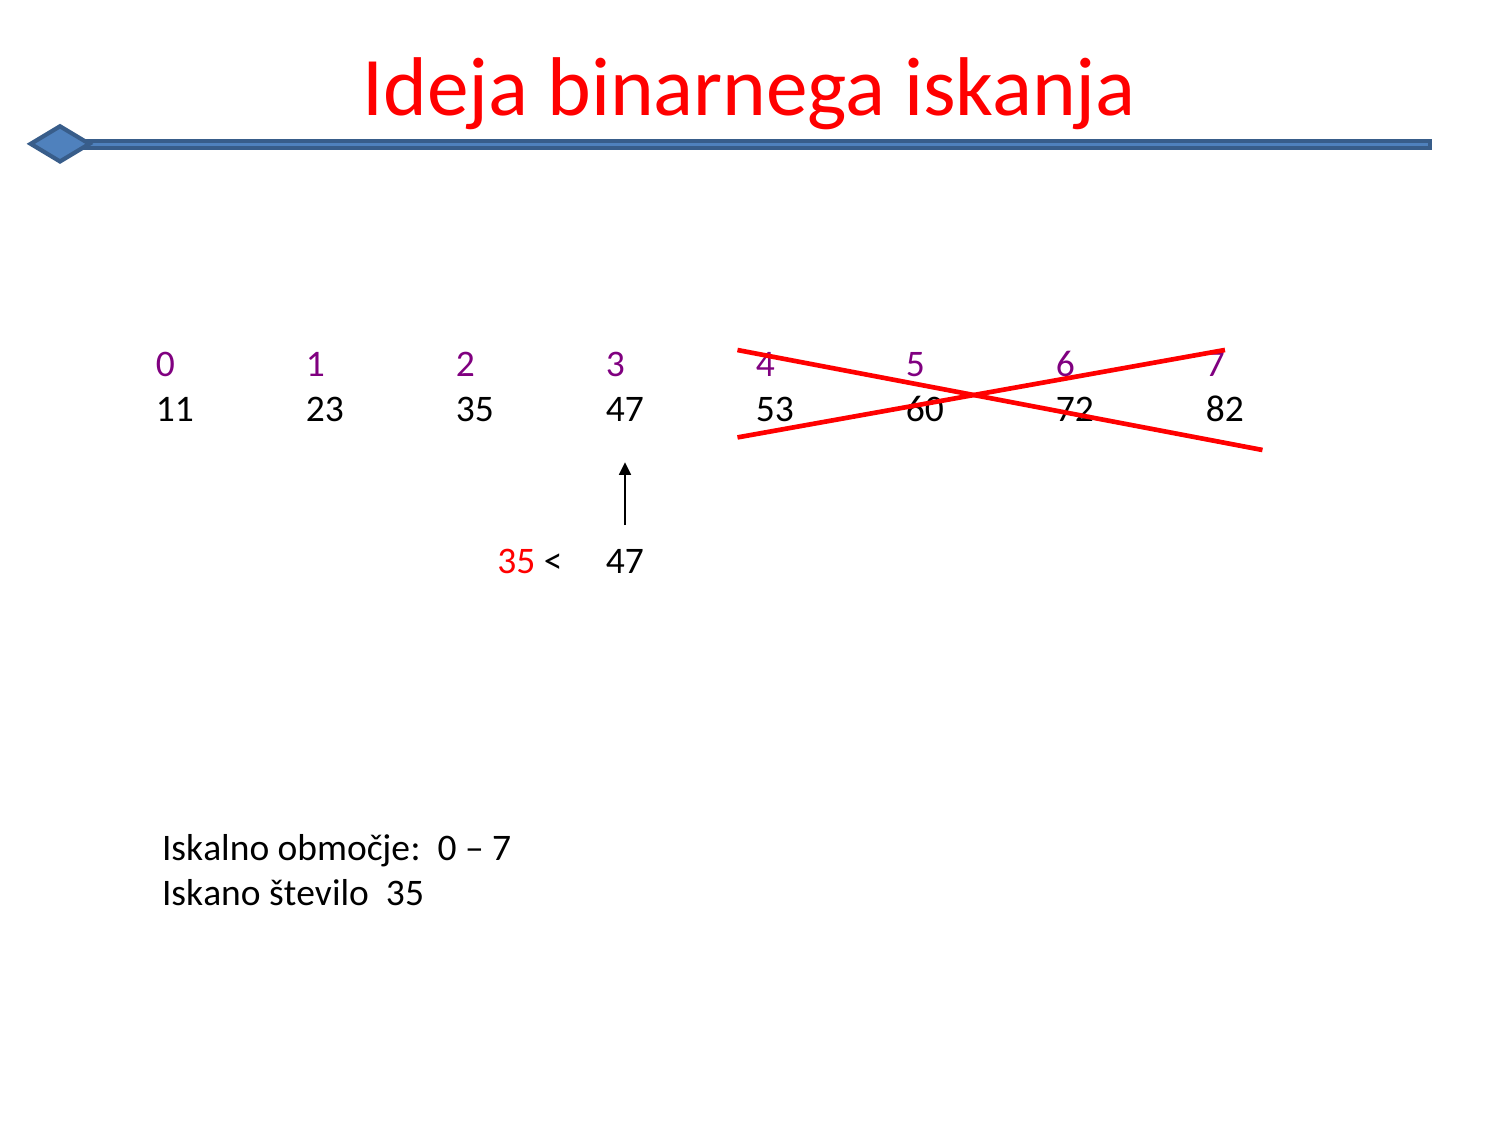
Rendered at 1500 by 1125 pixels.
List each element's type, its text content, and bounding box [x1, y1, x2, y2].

text_box 47 [591, 527, 659, 589]
text_box Iskalno območje: 0 – 7 Iskano število 35 [147, 815, 531, 921]
text_box 0 1 2 3 4 5 6 7 11 23 35 47 53 60 72 82 [754, 398, 1181, 438]
title Ideja binarnega iskanja [75, 23, 1426, 141]
text_box 35 < [482, 528, 578, 590]
text_box 0 1 2 3 4 5 6 7 11 23 35 47 53 60 72 82 [141, 331, 1259, 438]
